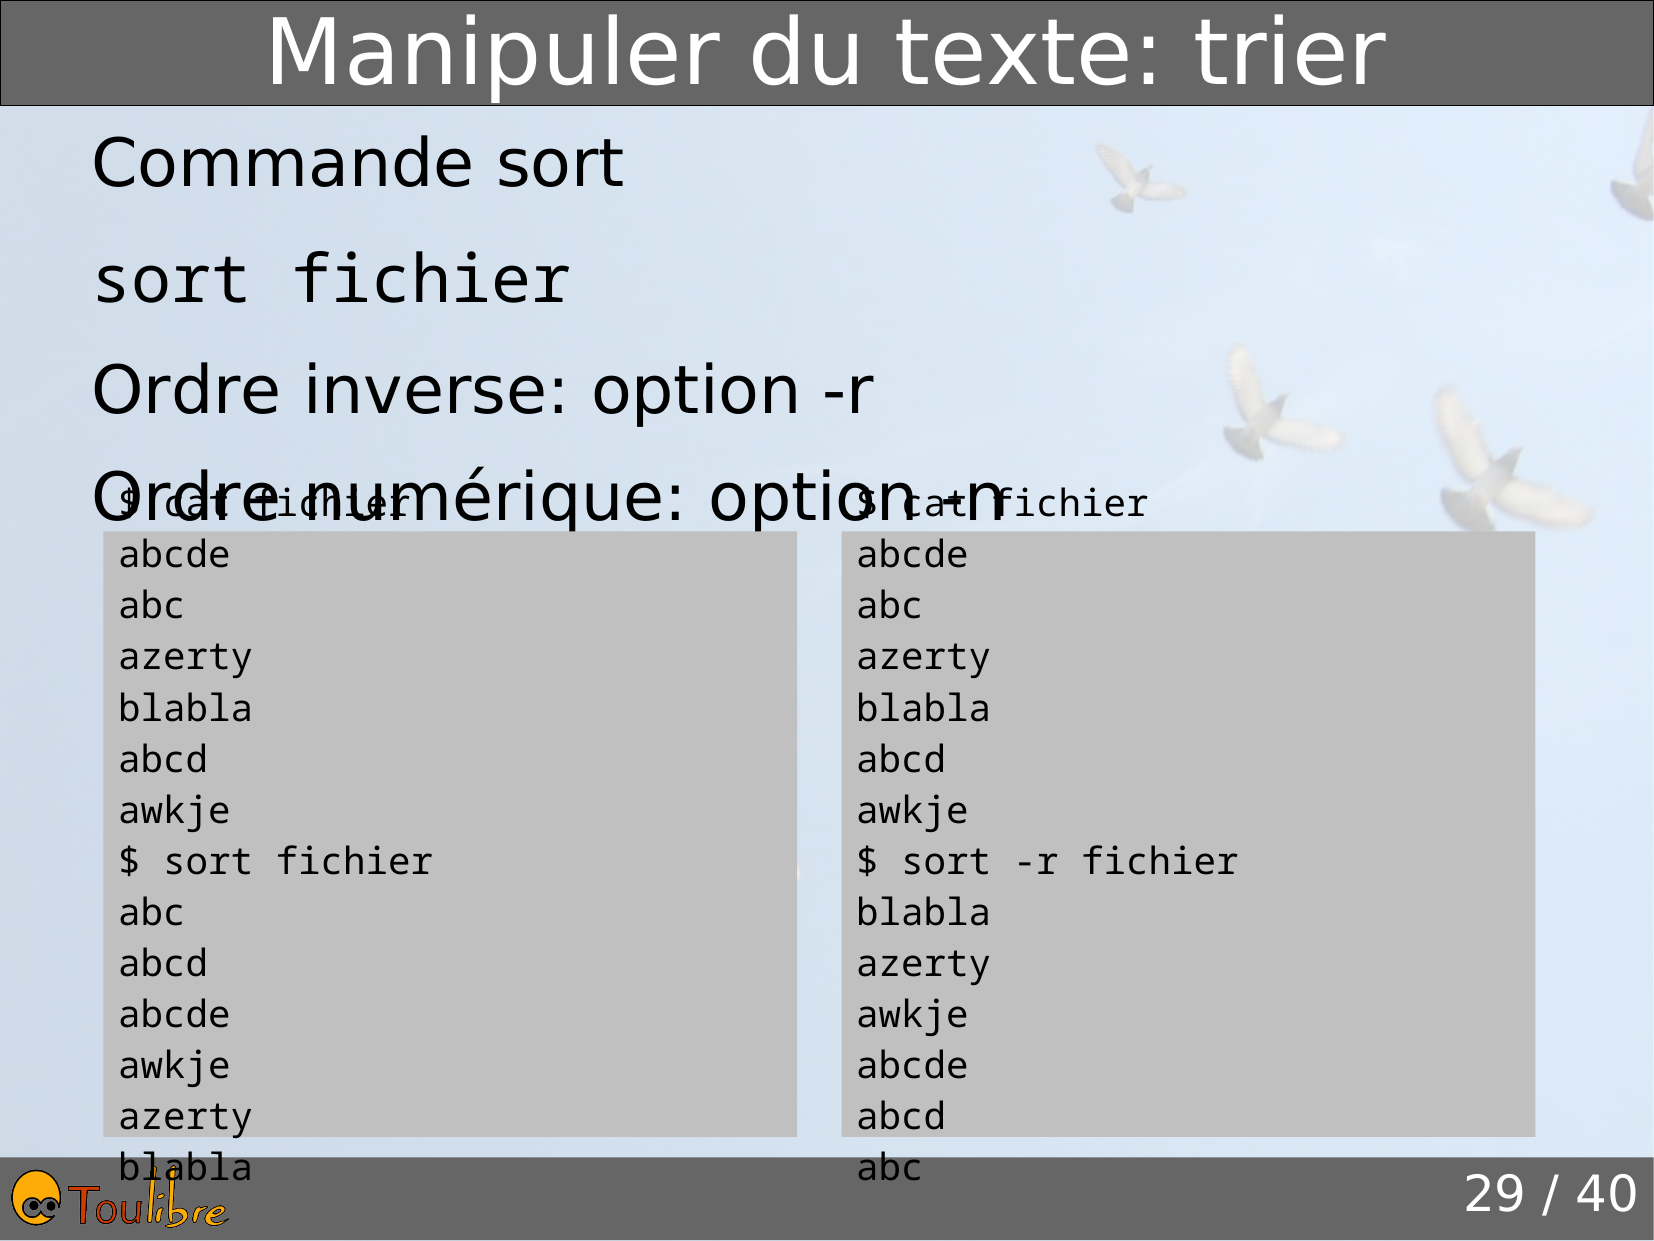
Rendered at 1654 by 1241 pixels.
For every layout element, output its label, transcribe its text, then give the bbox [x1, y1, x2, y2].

title Manipuler du texte: trier [0, 0, 1654, 107]
picture [169, 1170, 179, 1178]
text_box $ cat fichier abcde abc azerty blabla abcd awkje $ sort -r fichier blabla azerty awkje abcde abcd abc [841, 531, 1536, 1137]
list Commande sort sort fichier Ordre inverse: option -r Ordre numérique: option -n [73, 123, 1562, 547]
picture [124, 1165, 135, 1178]
picture [191, 1165, 202, 1178]
picture [11, 1165, 229, 1228]
text_box $ cat fichier abcde abc azerty blabla abcd awkje $ sort fichier abc abcd abcde awkje azerty blabla [103, 531, 798, 1137]
